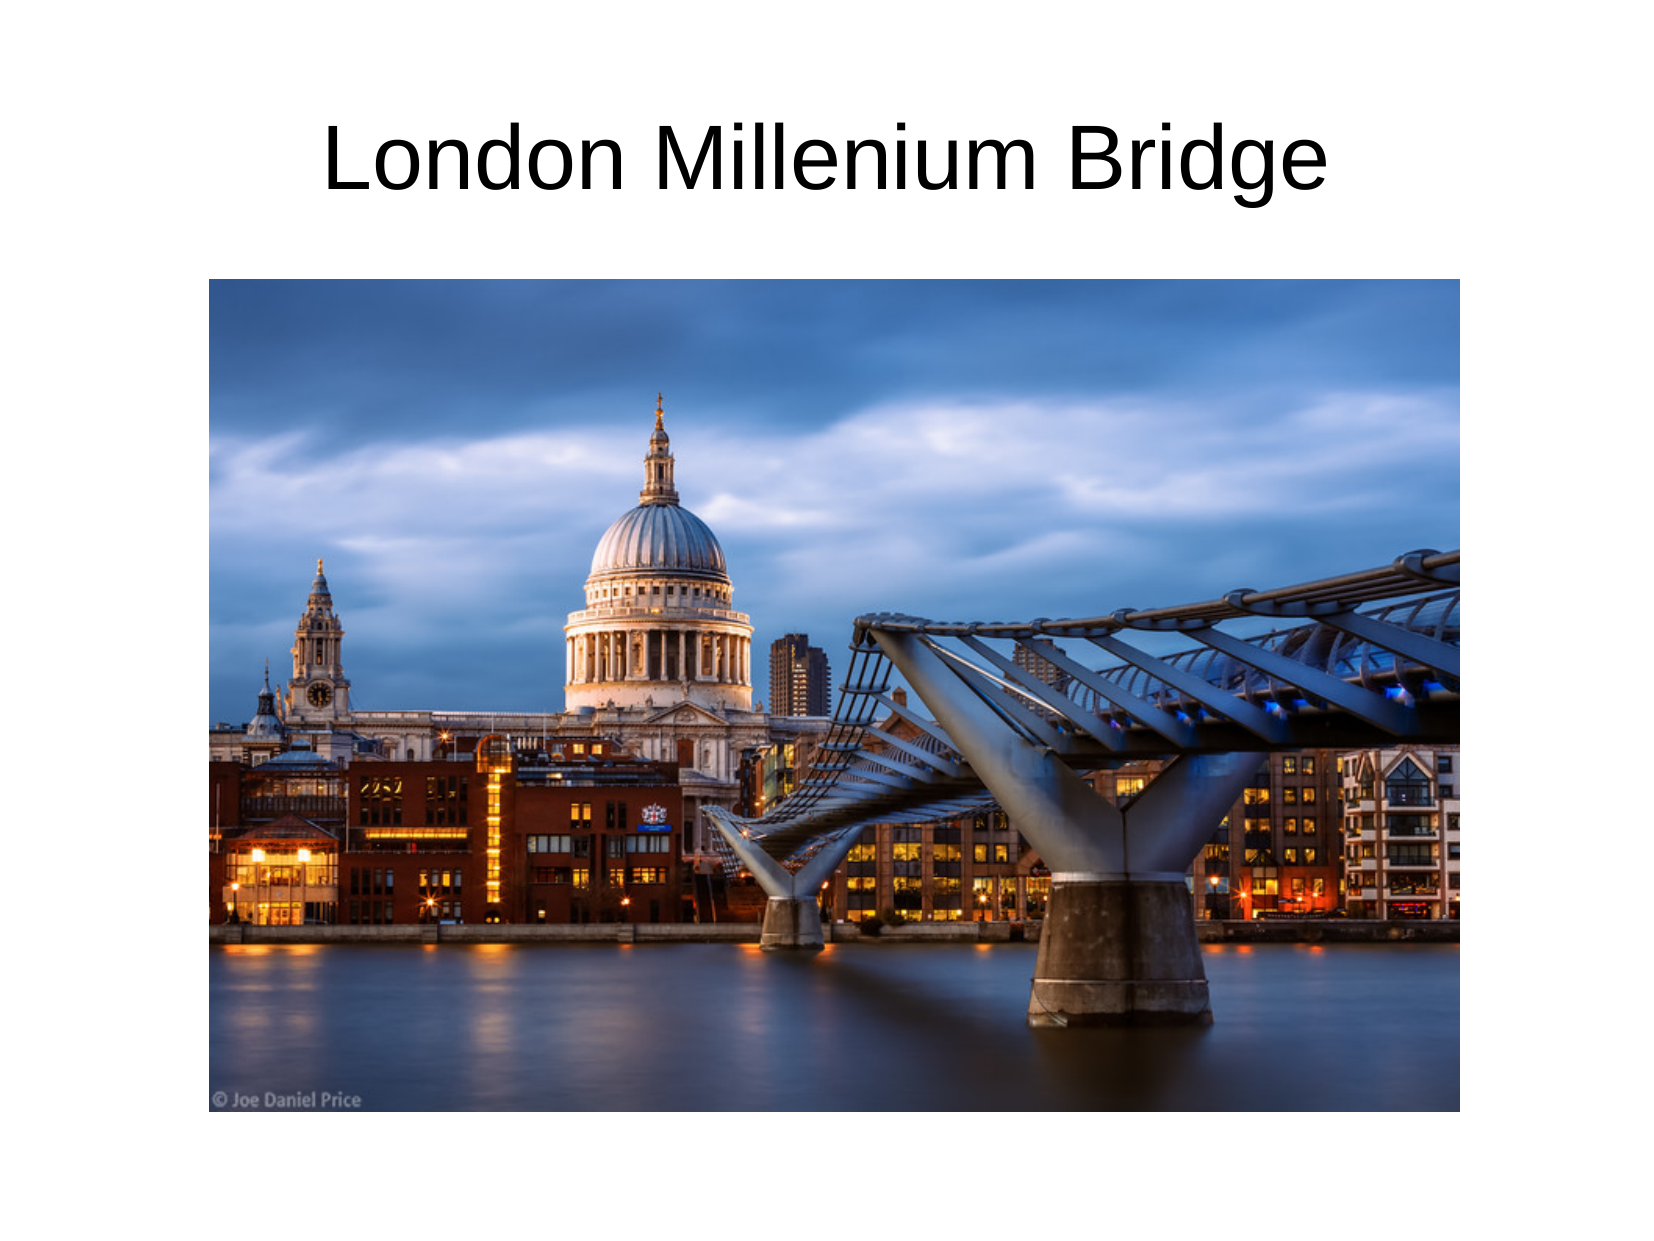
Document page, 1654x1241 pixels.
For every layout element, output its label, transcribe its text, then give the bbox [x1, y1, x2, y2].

text_box London Millenium Bridge [82, 49, 1571, 257]
picture [209, 279, 1460, 1112]
